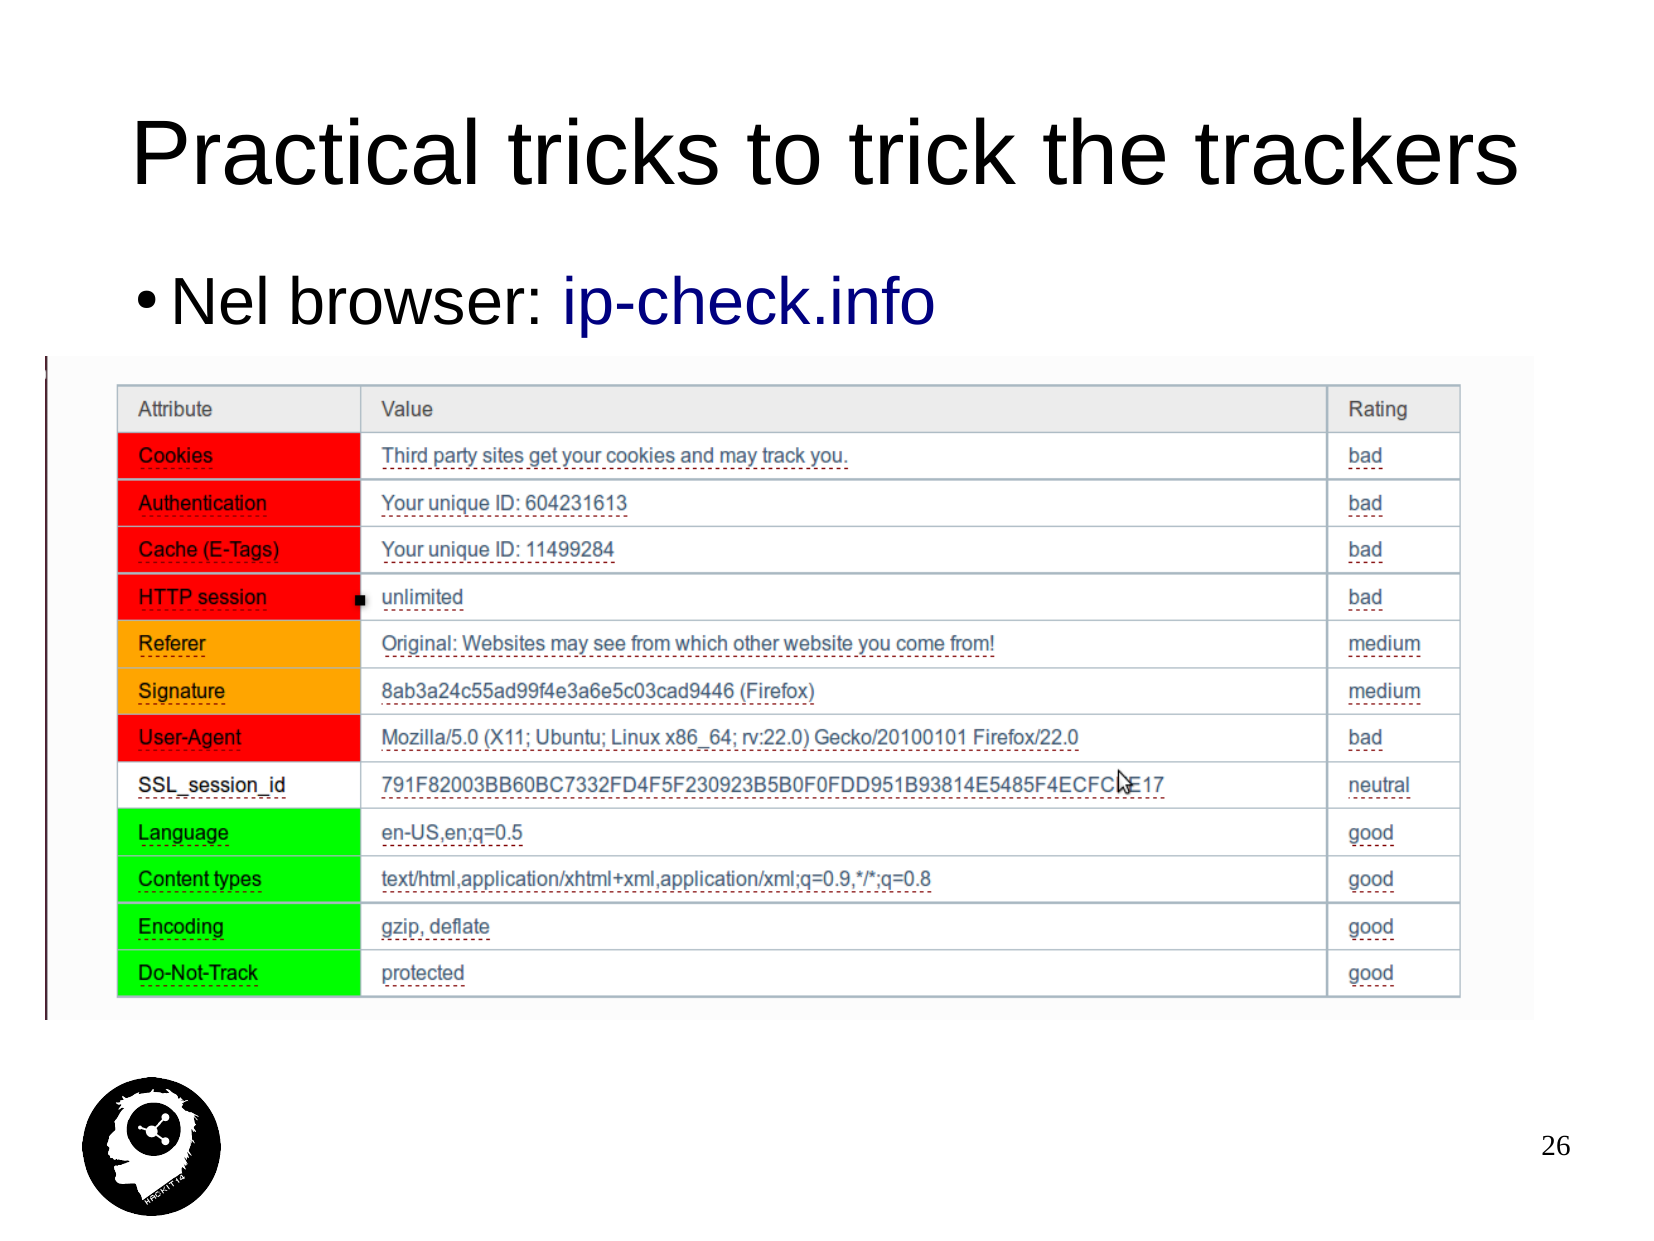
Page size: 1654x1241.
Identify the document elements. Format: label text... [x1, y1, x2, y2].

picture [45, 356, 1534, 1021]
text_box Nel browser: ip-check.info [120, 256, 1531, 356]
picture [82, 1077, 221, 1216]
title Practical tricks to trick the trackers [82, 49, 1571, 257]
